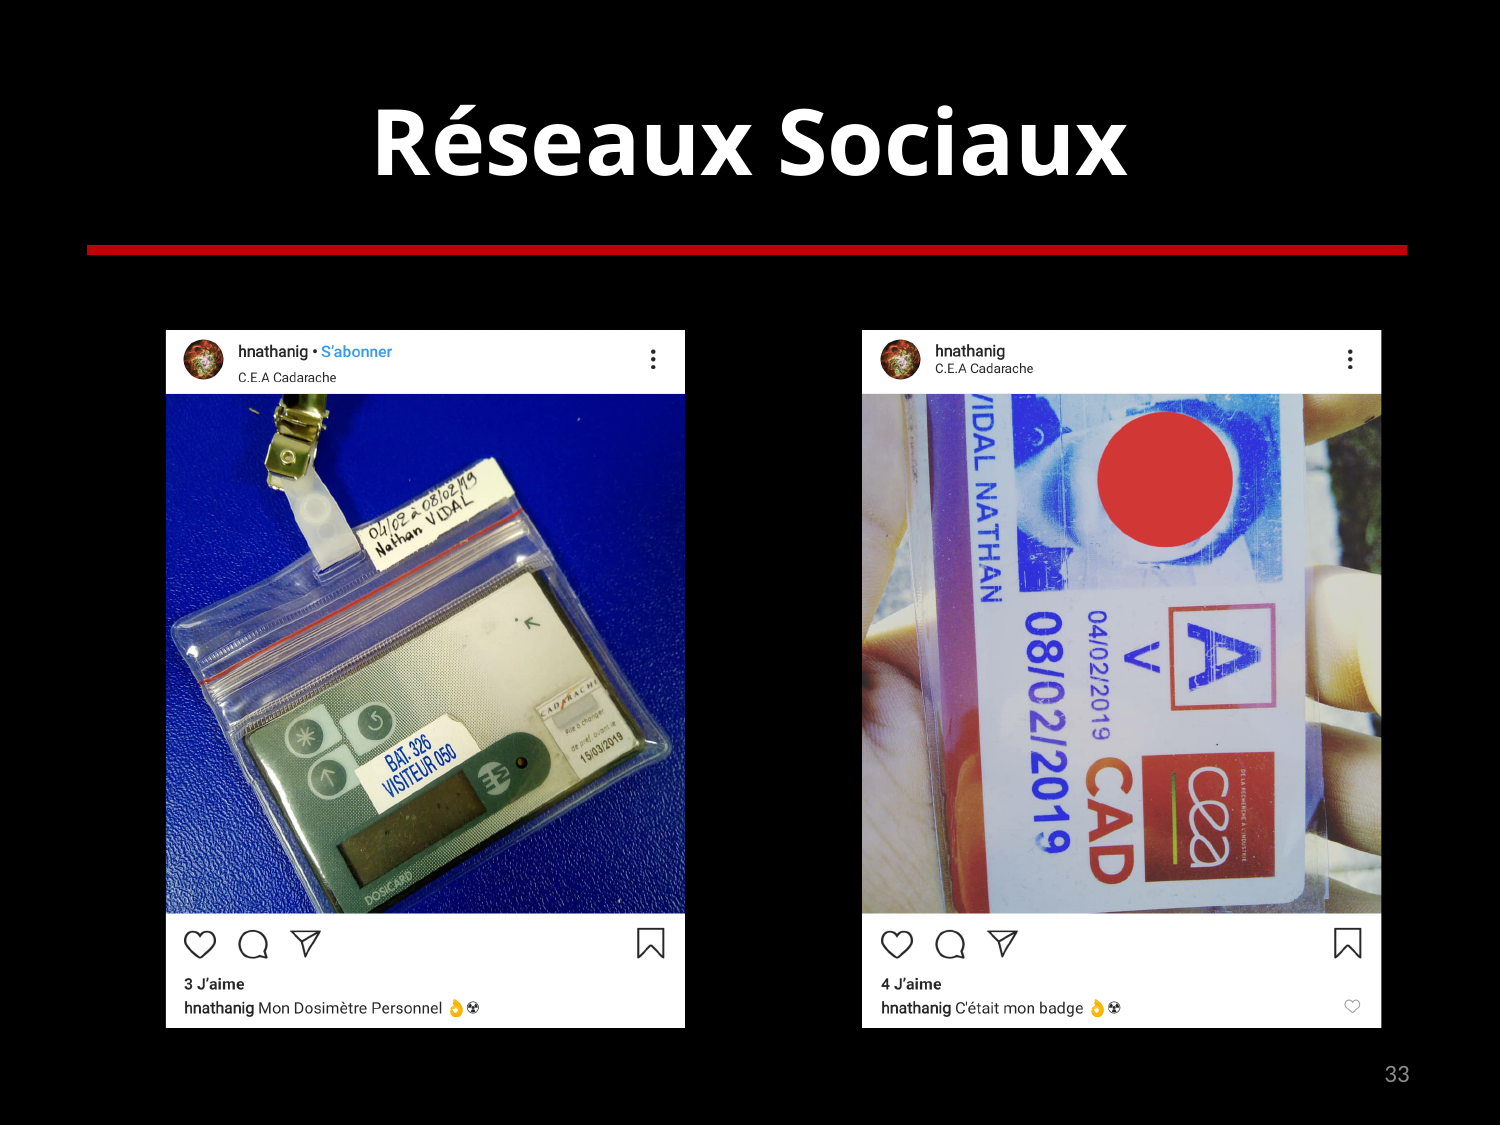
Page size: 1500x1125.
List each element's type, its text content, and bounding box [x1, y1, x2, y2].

picture [862, 330, 1382, 1028]
picture [165, 330, 685, 1028]
slide_number <numéro> [1074, 1042, 1425, 1103]
title Réseaux Sociaux [75, 45, 1425, 233]
